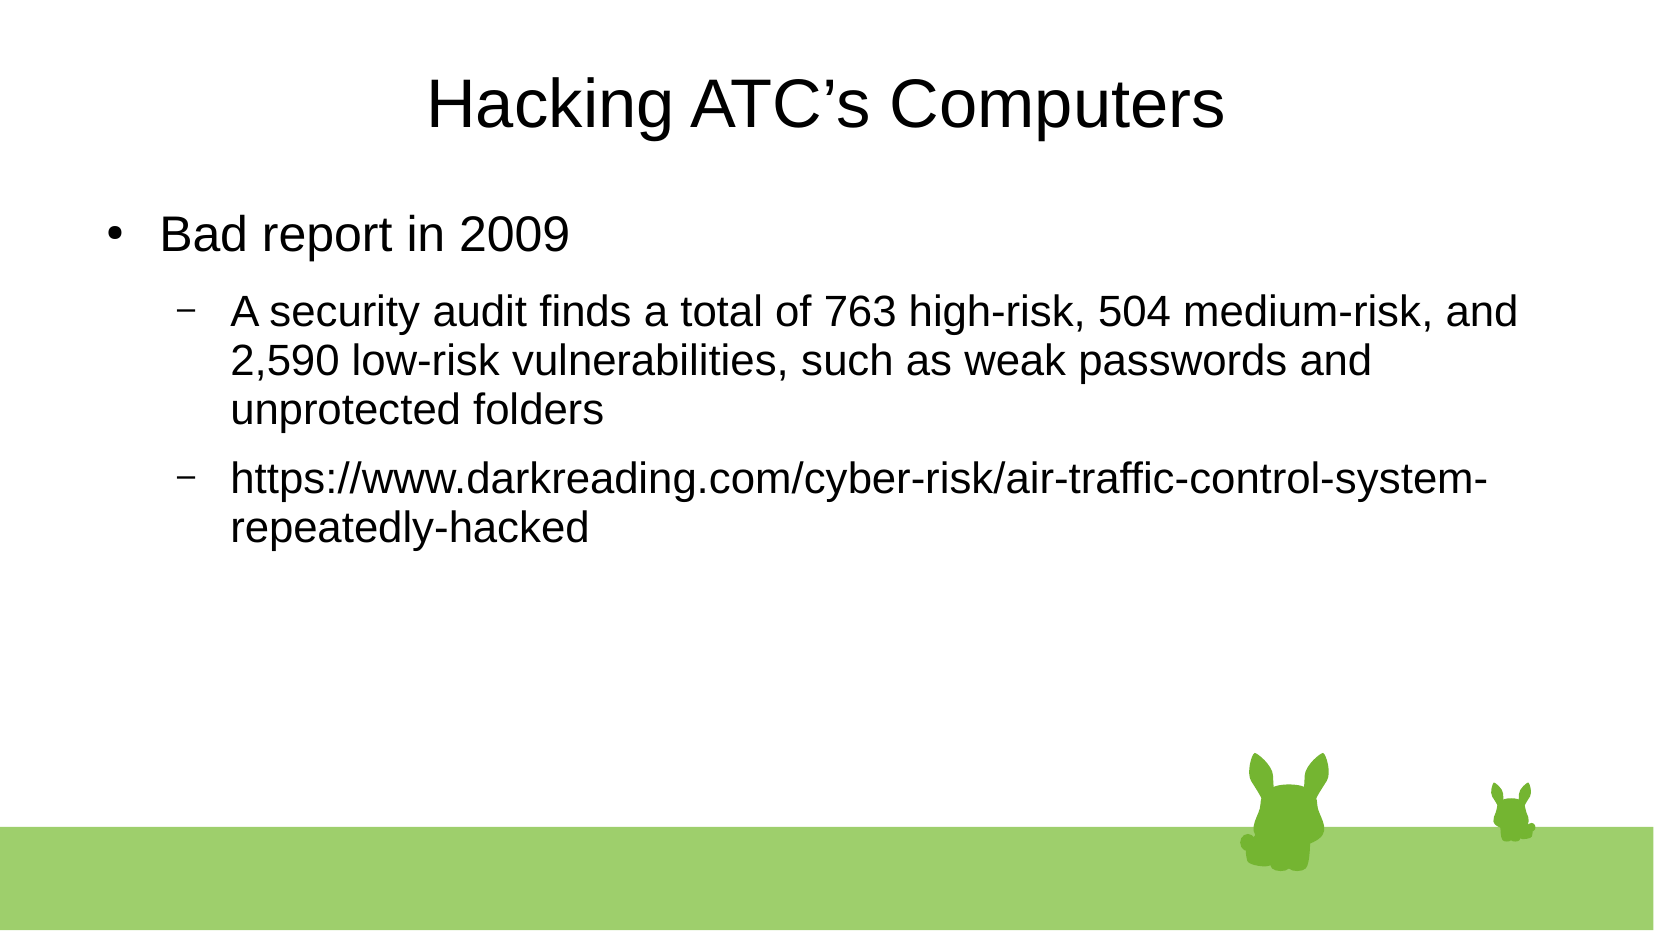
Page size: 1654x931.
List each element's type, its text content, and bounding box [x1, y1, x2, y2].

list Bad report in 2009 A security audit finds a total of 763 high-risk, 504 medium-risk, and 2,590 low-risk vulnerabilities, such as weak passwords and unprotected folders https://www.darkreading.com/cyber-risk/air-traffic-control-system-repeatedly-hacked [88, 206, 1565, 739]
title Hacking ATC’s Computers [88, 29, 1565, 178]
